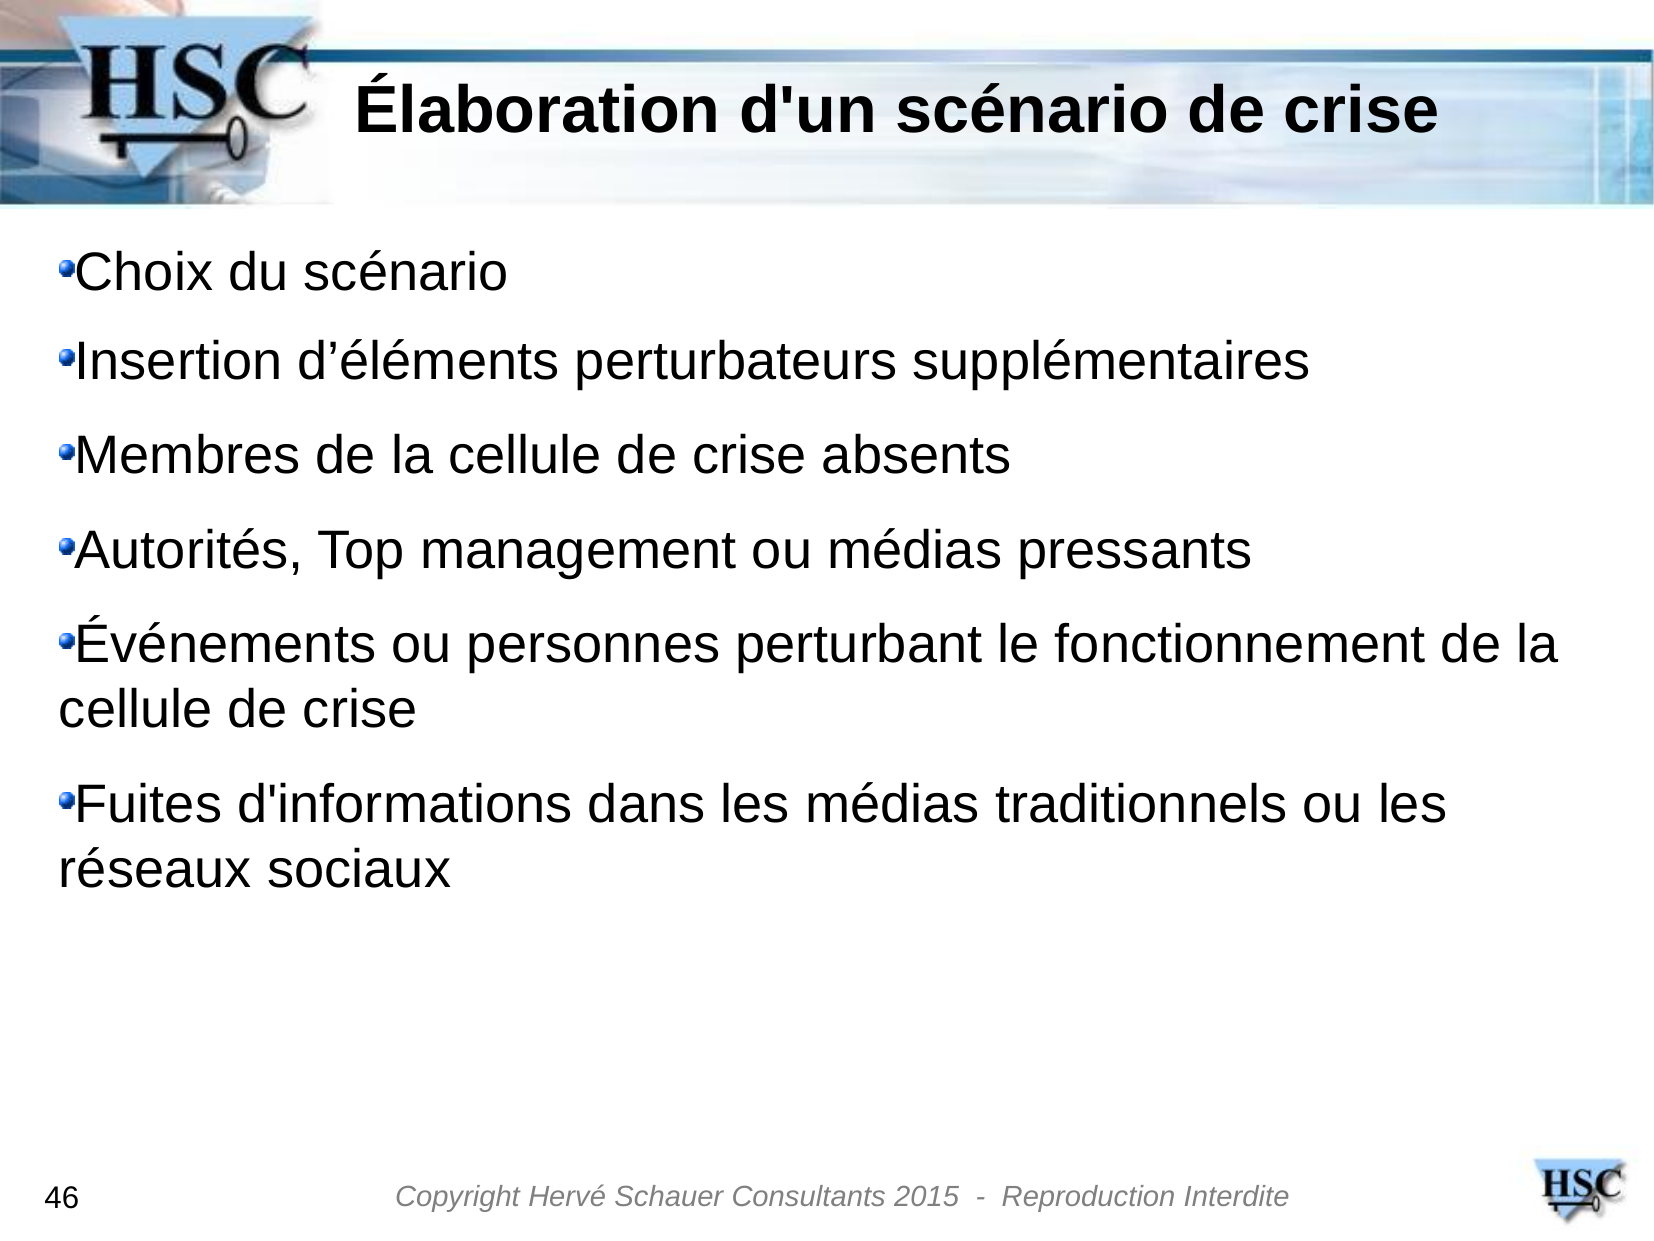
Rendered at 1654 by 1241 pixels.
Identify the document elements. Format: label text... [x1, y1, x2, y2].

list Choix du scénario Insertion d’éléments perturbateurs supplémentaires Membres de la cellule de crise absents Autorités, Top management ou médias pressants Événements ou personnes perturbant le fonctionnement de la cellule de crise Fuites d'informations dans les médias traditionnels ou les réseaux sociaux [59, 236, 1625, 1152]
title Élaboration d'un scénario de crise [354, 2, 1654, 210]
